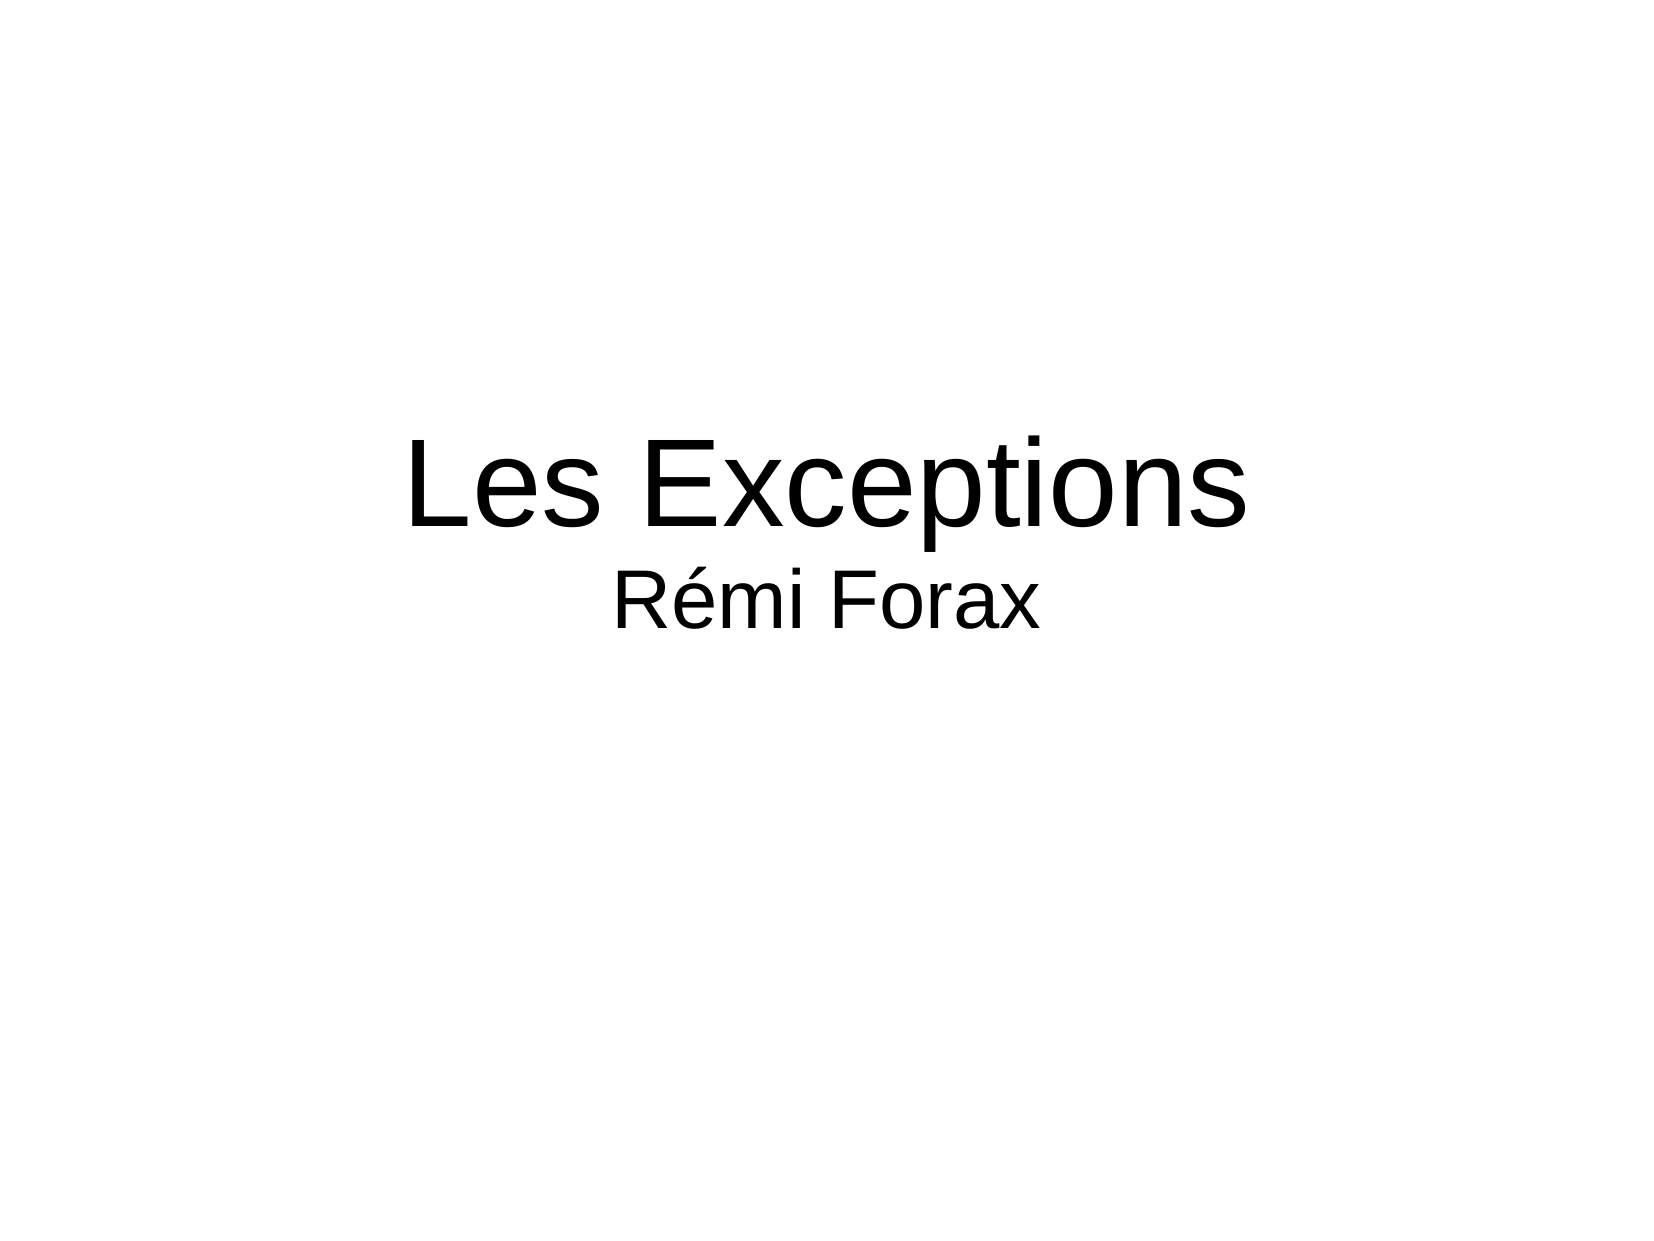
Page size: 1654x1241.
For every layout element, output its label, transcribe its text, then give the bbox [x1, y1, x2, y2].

subtitle Les Exceptions Rémi Forax [82, 49, 1571, 1010]
